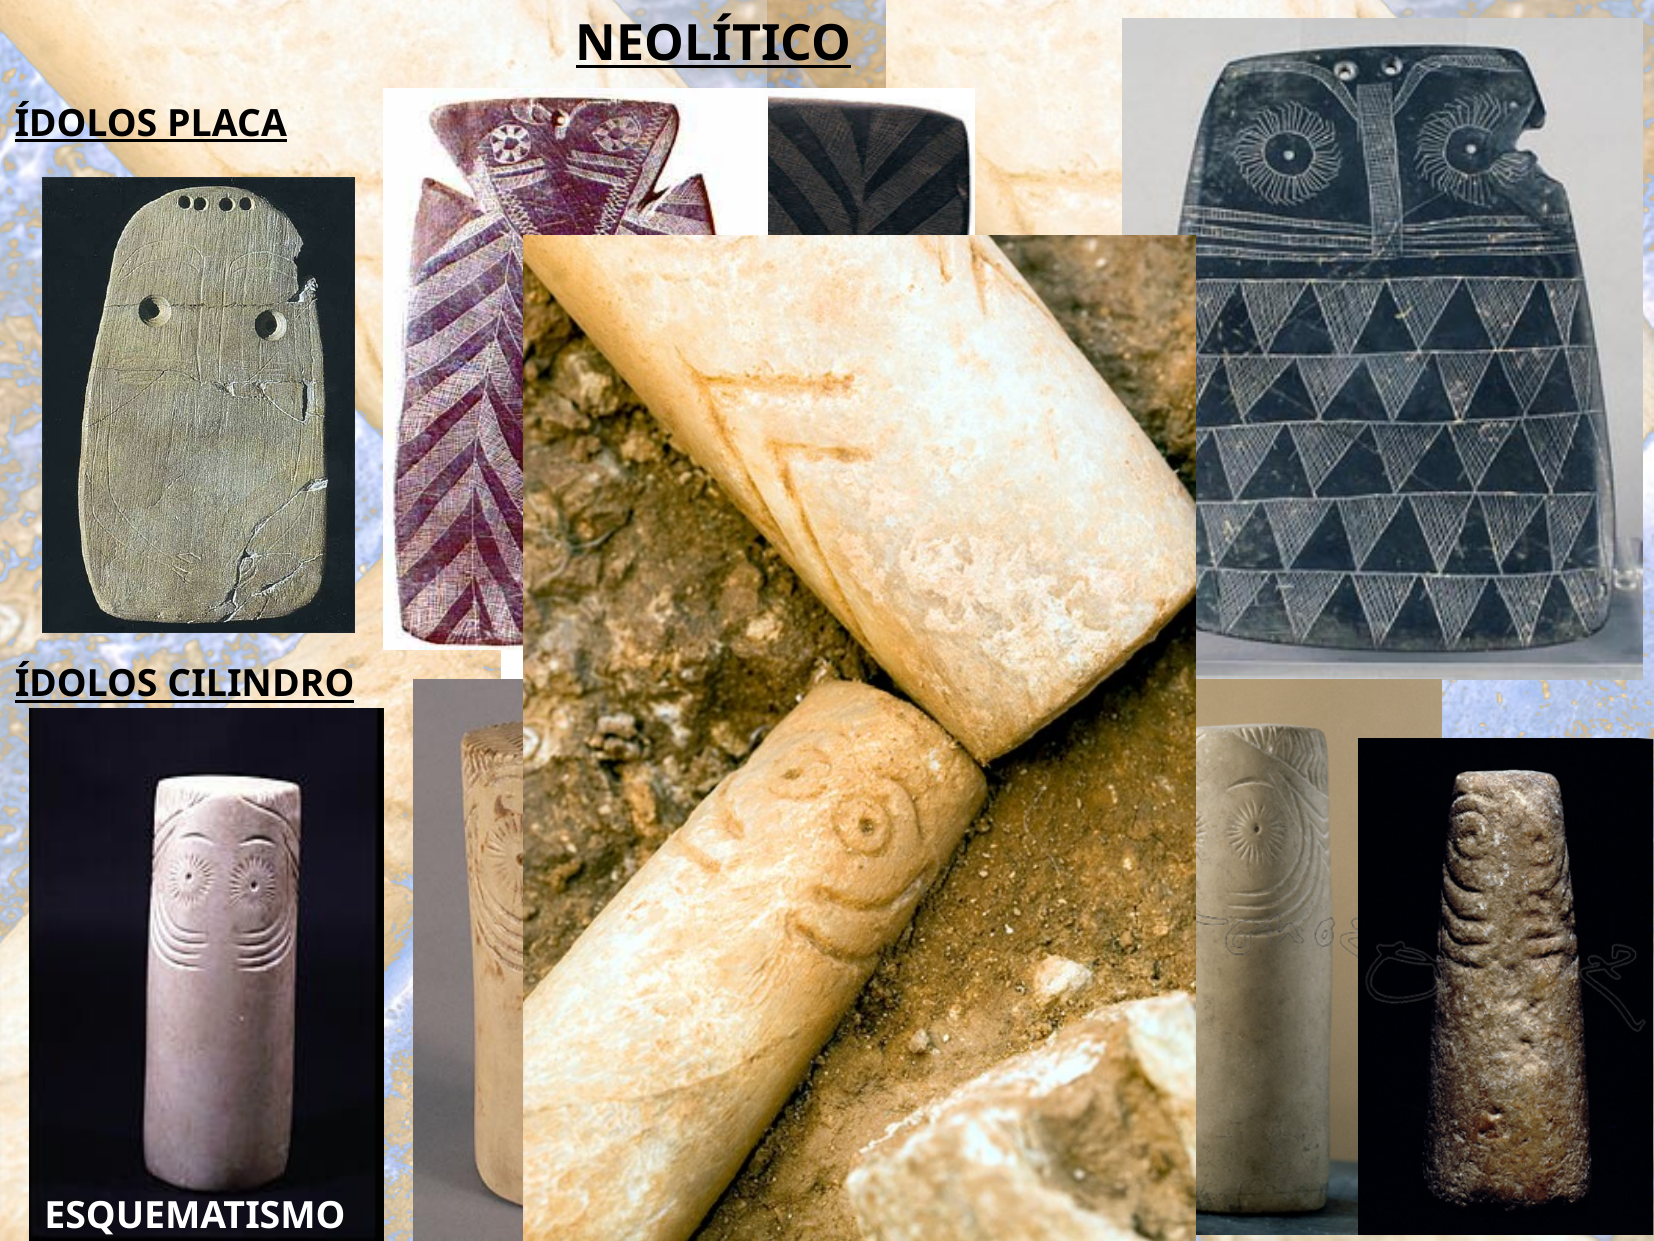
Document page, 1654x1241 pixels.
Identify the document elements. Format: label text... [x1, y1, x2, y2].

text_box ESQUEMATISMO [29, 1181, 387, 1241]
text_box NEOLÍTICO [561, 0, 886, 75]
text_box ÍDOLOS CILINDRO [0, 649, 394, 710]
picture [0, 0, 1654, 1241]
text_box ÍDOLOS PLACA [0, 88, 325, 149]
